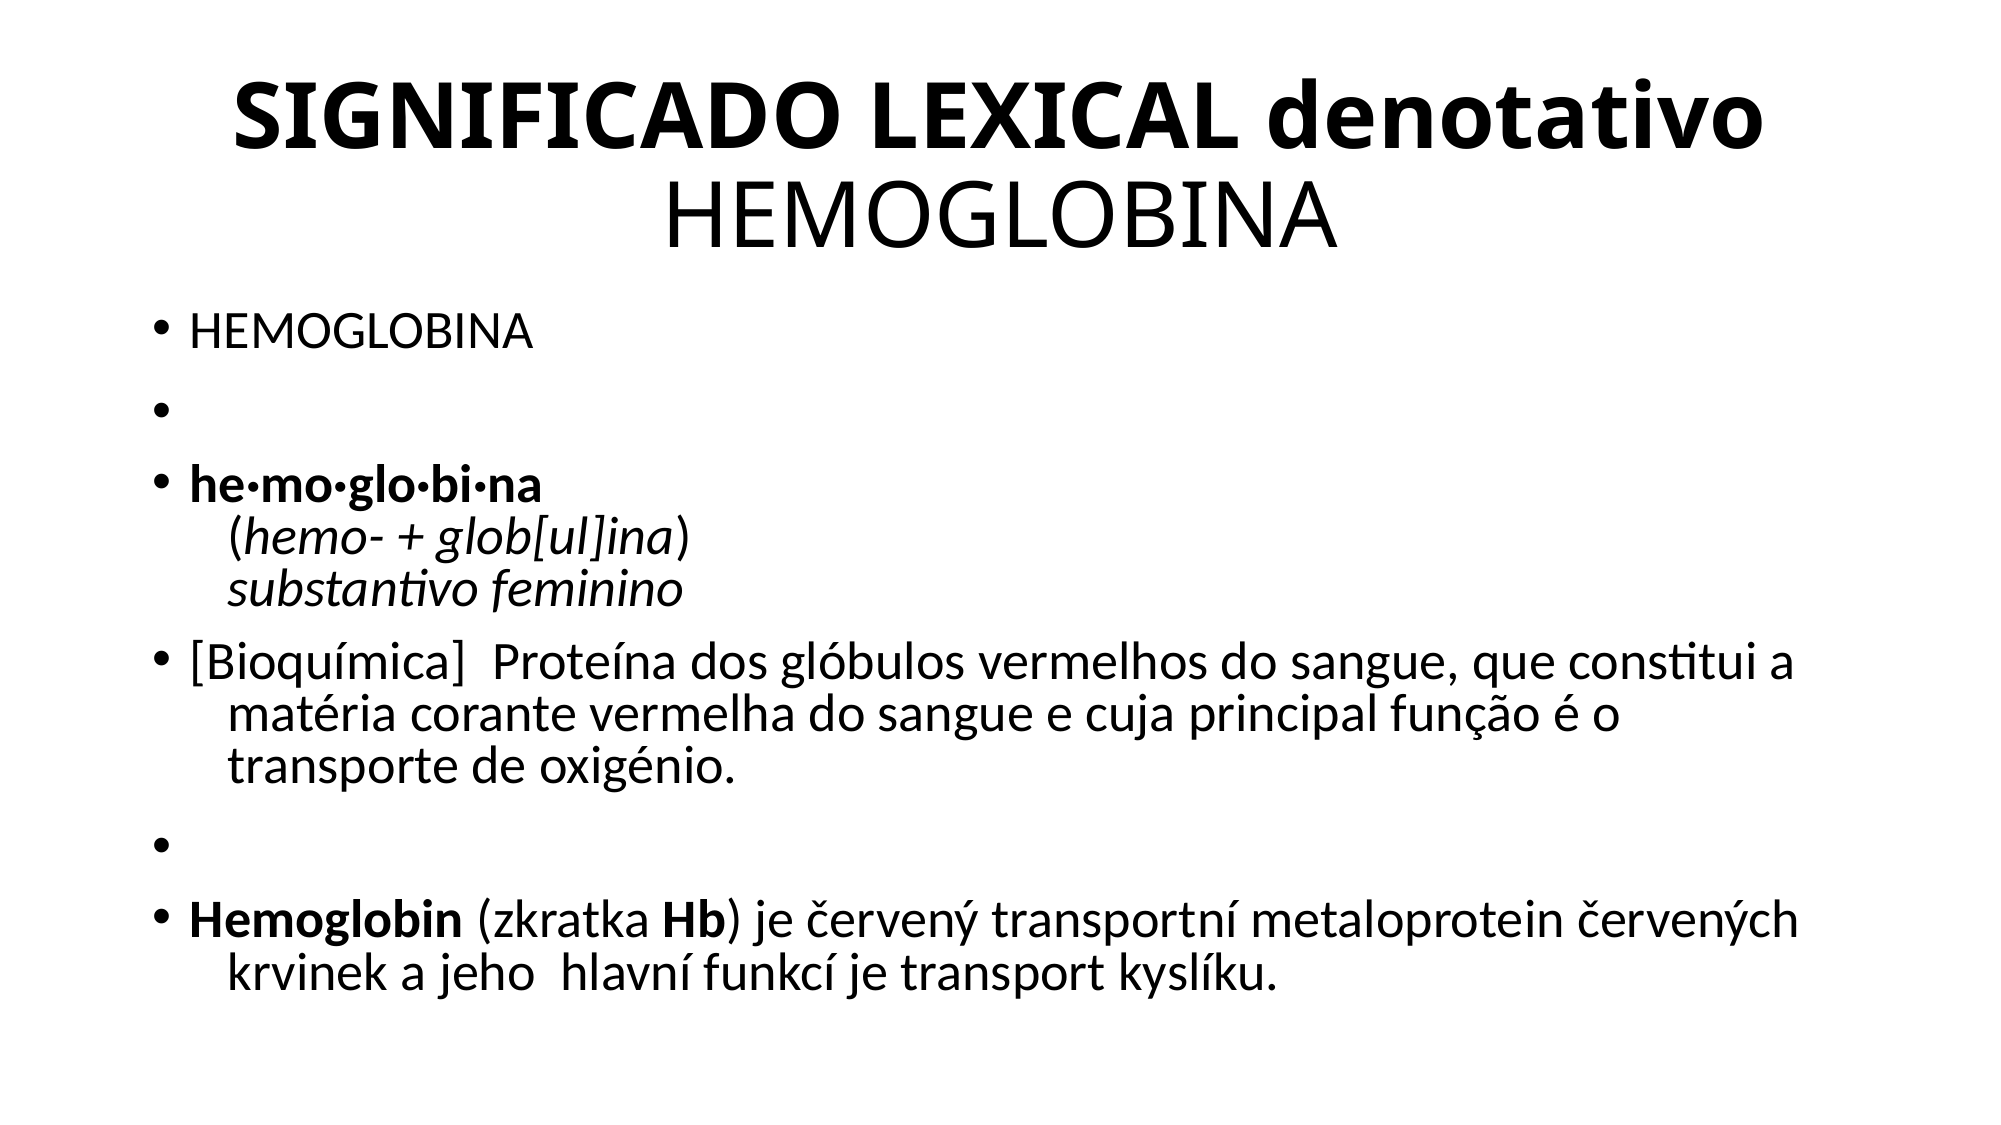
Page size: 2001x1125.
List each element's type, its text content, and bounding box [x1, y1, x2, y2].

list HEMOGLOBINA he·mo·glo·bi·na (hemo- + glob[ul]ina) substantivo feminino [Bioquímica] Proteína dos glóbulos vermelhos do sangue, que constitui a matéria corante vermelha do sangue e cuja principal função é o transporte de oxigénio. Hemoglobin (zkratka Hb) je červený transportní metaloprotein červených krvinek a jeho hlavní funkcí je transport kyslíku. [137, 299, 1863, 1014]
title SIGNIFICADO LEXICAL denotativo HEMOGLOBINA [137, 59, 1863, 278]
